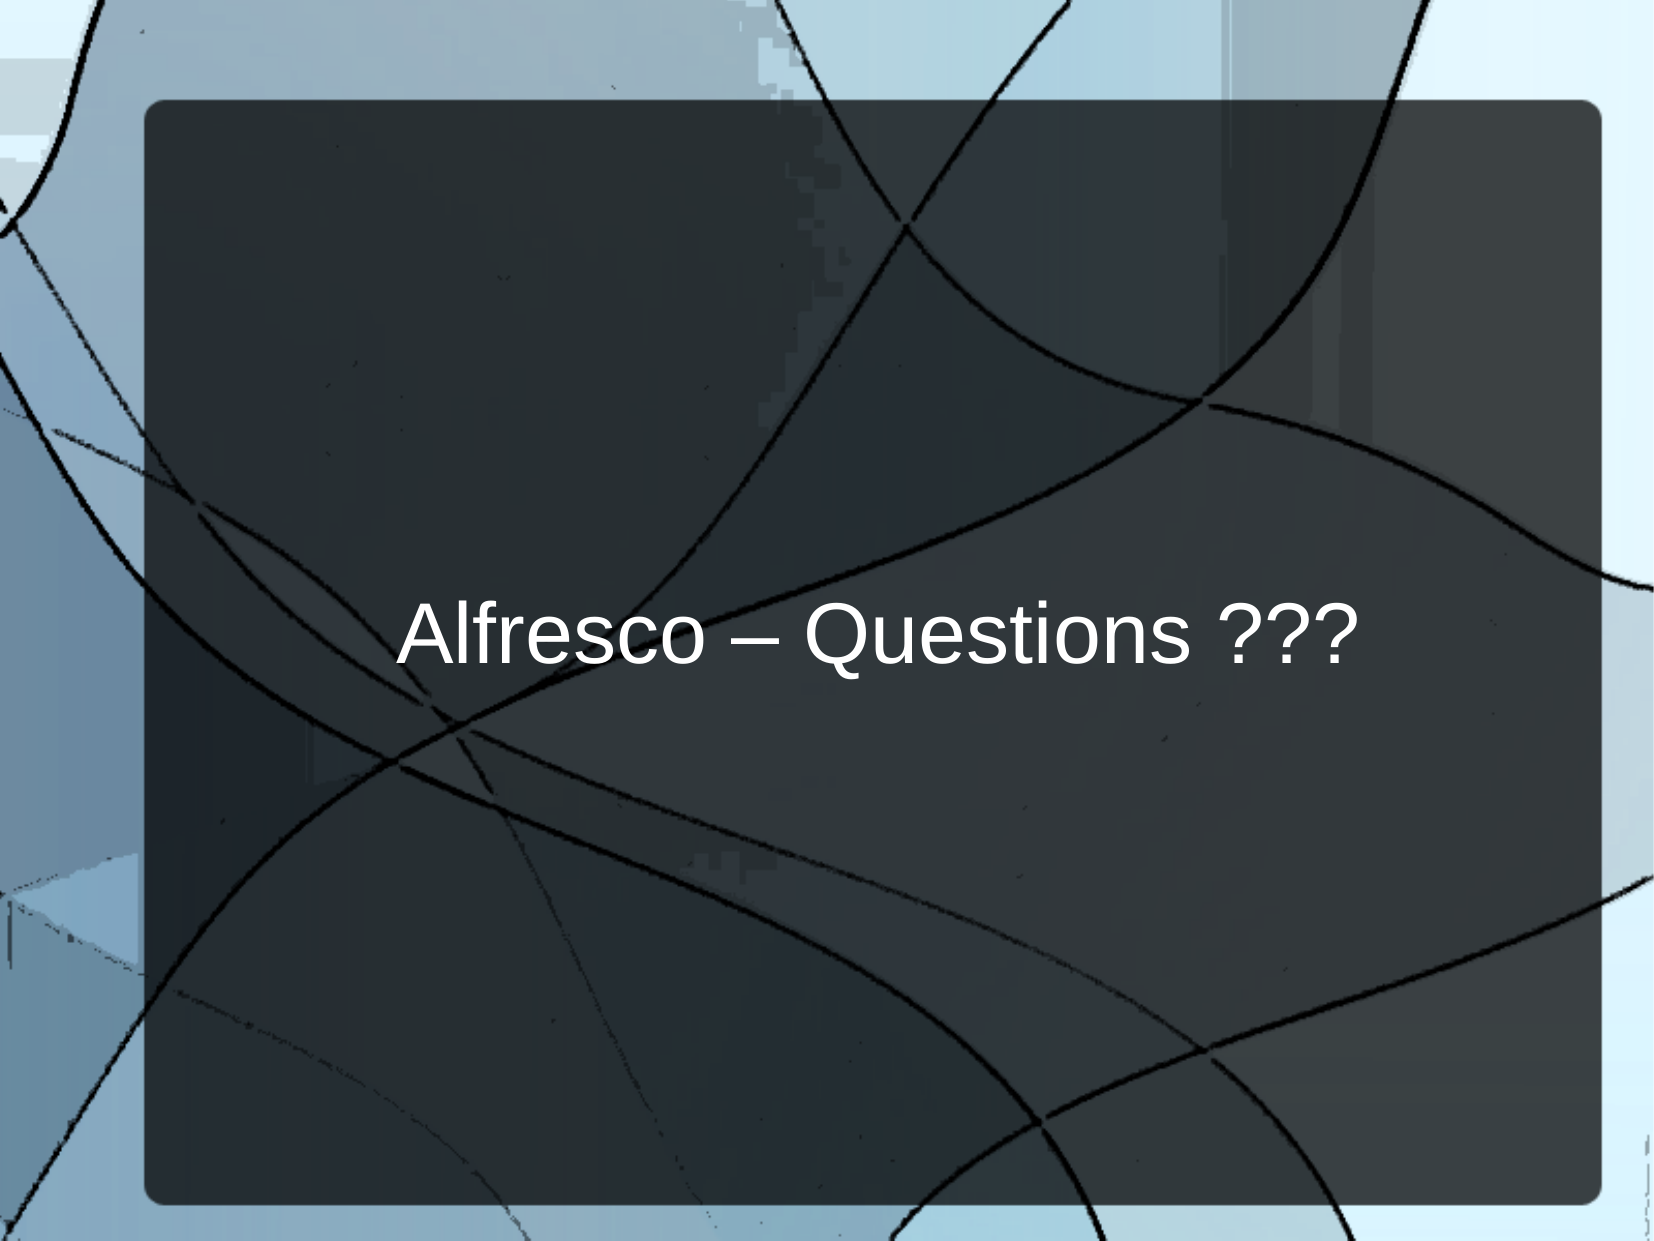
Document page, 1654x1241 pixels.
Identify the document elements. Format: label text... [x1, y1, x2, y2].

title Alfresco – Questions ??? [166, 525, 1591, 742]
picture [0, 0, 1654, 1241]
